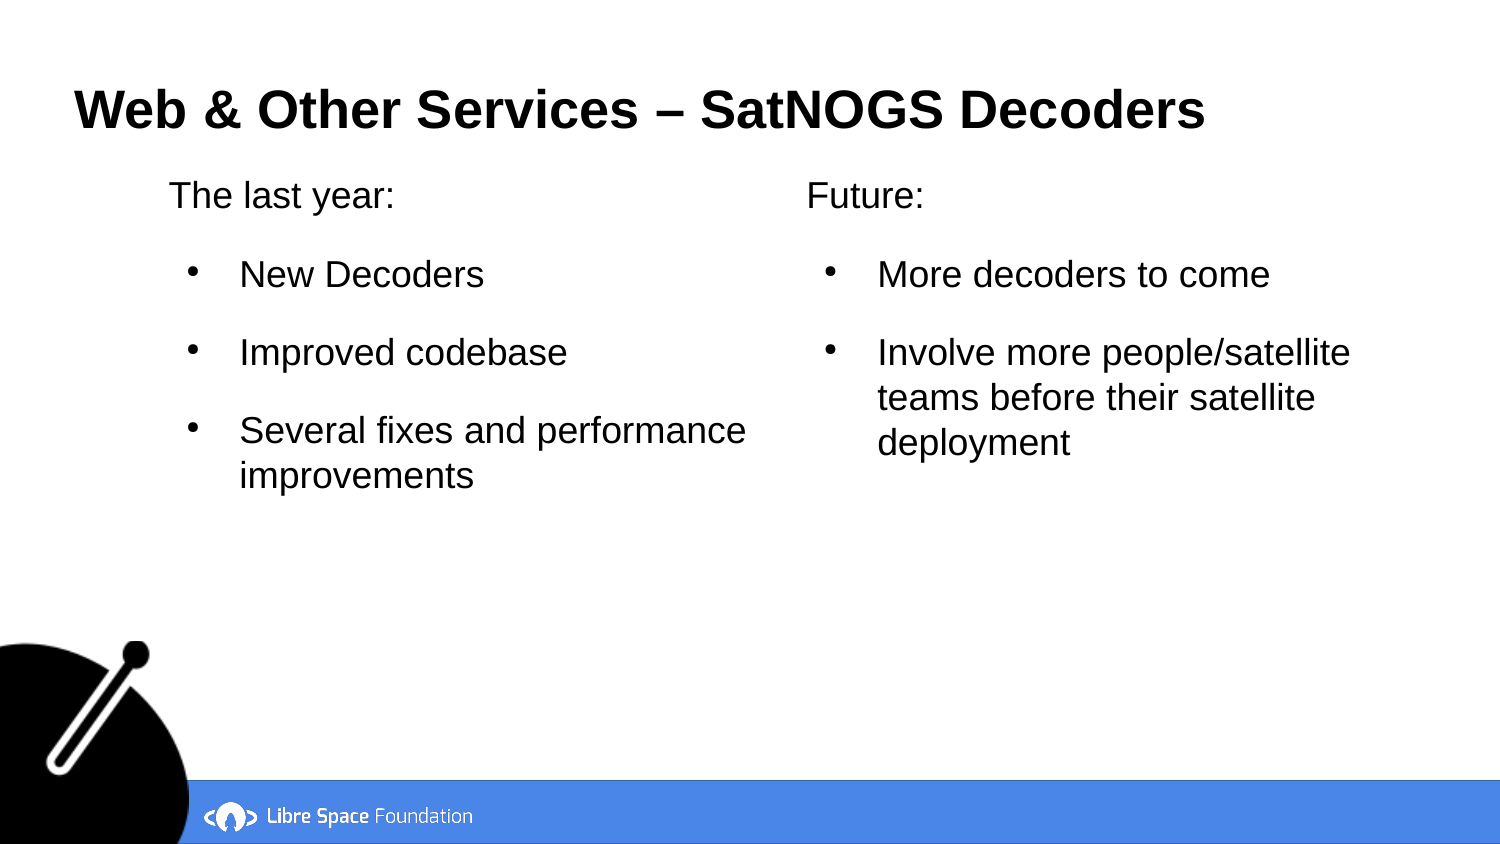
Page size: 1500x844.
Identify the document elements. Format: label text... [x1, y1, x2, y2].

picture [0, 641, 189, 844]
text_box The last year: New Decoders Improved codebase Several fixes and performance improvements [153, 156, 791, 652]
text_box Future: More decoders to come Involve more people/satellite teams before their satellite deployment [791, 156, 1449, 652]
title Web & Other Services – SatNOGS Decoders [59, 59, 1231, 153]
picture [204, 802, 472, 832]
